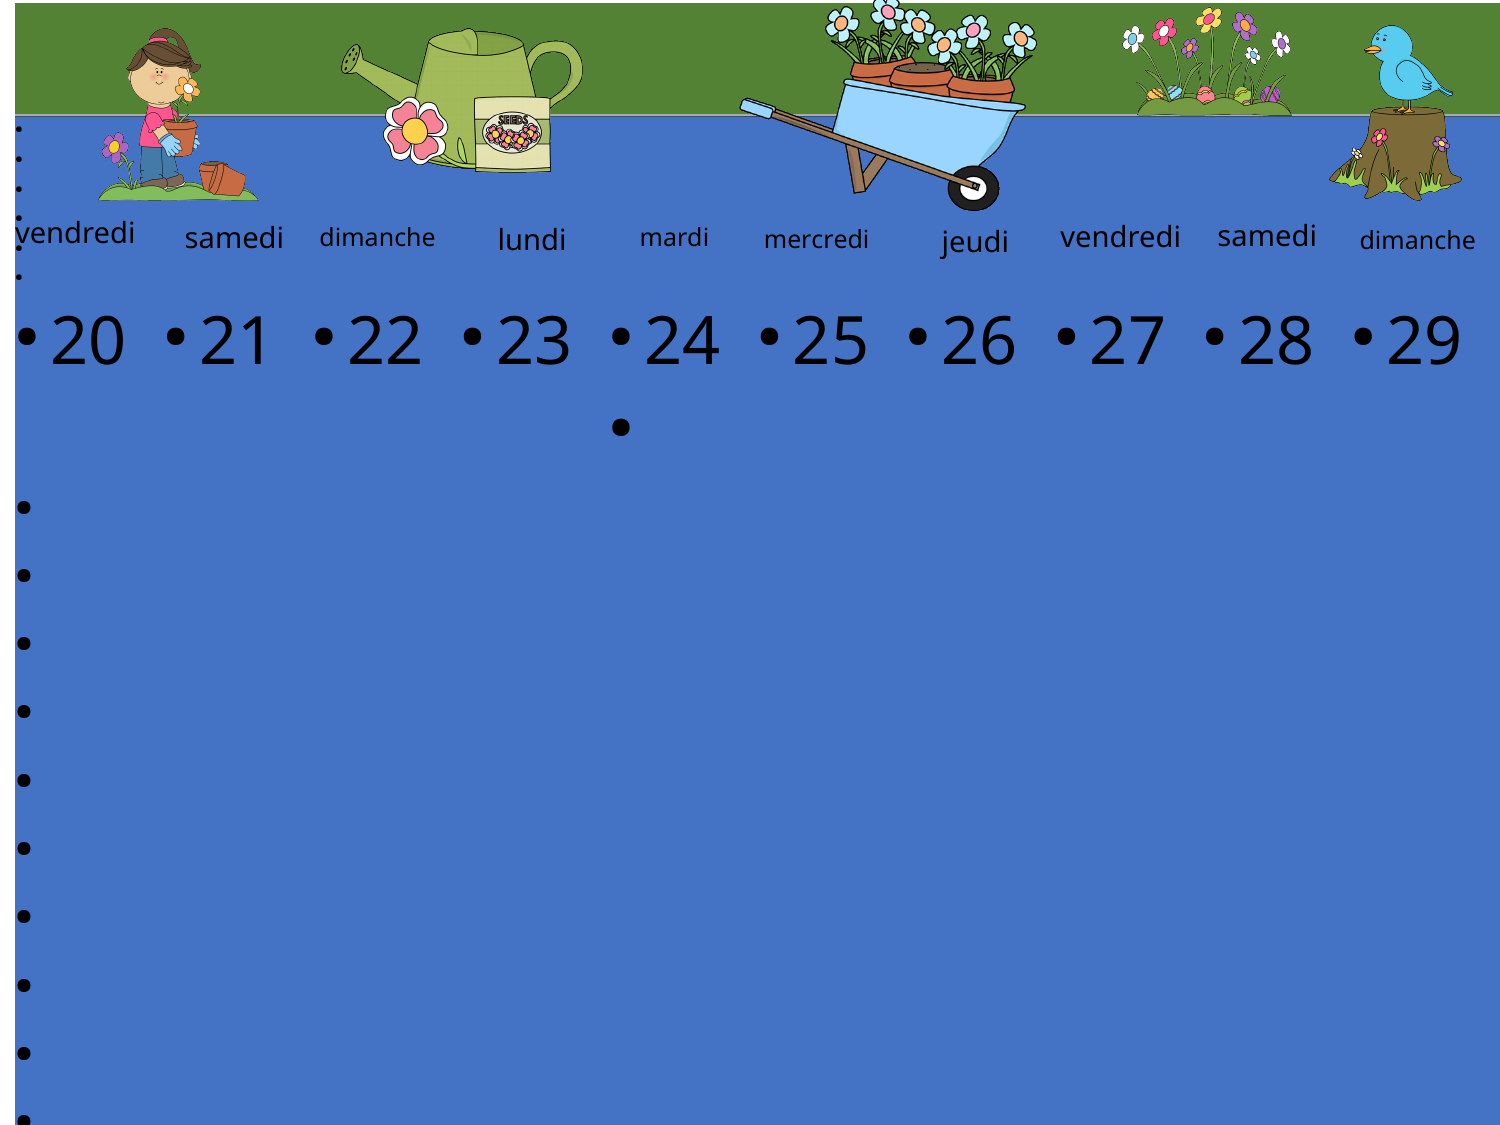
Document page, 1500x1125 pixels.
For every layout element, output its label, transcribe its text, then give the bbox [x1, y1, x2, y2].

table_cell [1203, 475, 1351, 1125]
table_cell 23 [461, 293, 609, 475]
table_cell 21 [164, 293, 312, 475]
text_box vendredi [1045, 210, 1196, 260]
text_box samedi [170, 212, 300, 262]
table_cell [906, 475, 1054, 1125]
text_box lundi [483, 214, 582, 264]
table_header [1351, 116, 1500, 293]
table_cell [1351, 475, 1500, 1125]
text_box [1037, 3, 1500, 114]
text_box mardi [625, 214, 758, 259]
table_cell 27 [1054, 293, 1203, 475]
table_header [312, 116, 461, 293]
table_cell [461, 475, 609, 1125]
table_cell [609, 475, 758, 1125]
text_box mercredi [749, 216, 885, 261]
picture [1329, 25, 1462, 201]
table_cell 20 [15, 293, 164, 475]
picture [98, 28, 259, 201]
picture [739, 0, 1037, 211]
table_cell 29 [1351, 293, 1500, 475]
table_cell [15, 475, 164, 1125]
table_cell 24 [609, 293, 758, 475]
text_box [15, 3, 739, 114]
table_cell 22 [312, 293, 461, 475]
table_header [1054, 116, 1203, 293]
table_header [461, 116, 609, 293]
table_header [164, 116, 312, 293]
table_header [758, 211, 906, 293]
text_box jeudi [927, 215, 1024, 266]
table_cell 28 [1203, 293, 1351, 475]
table_cell 25 [758, 293, 906, 475]
table_cell [312, 475, 461, 1125]
text_box dimanche [1345, 217, 1491, 262]
table_header [1203, 116, 1351, 293]
picture [1122, 8, 1292, 117]
text_box samedi [1203, 210, 1332, 260]
table_cell [164, 475, 312, 1125]
table_cell [758, 475, 906, 1125]
table_header [609, 116, 758, 293]
text_box vendredi [0, 207, 151, 257]
table_header [15, 116, 164, 293]
table_cell 26 [906, 293, 1054, 475]
table_cell [1054, 475, 1203, 1125]
table_header [906, 116, 1054, 293]
text_box dimanche [304, 214, 451, 259]
picture [341, 28, 583, 173]
